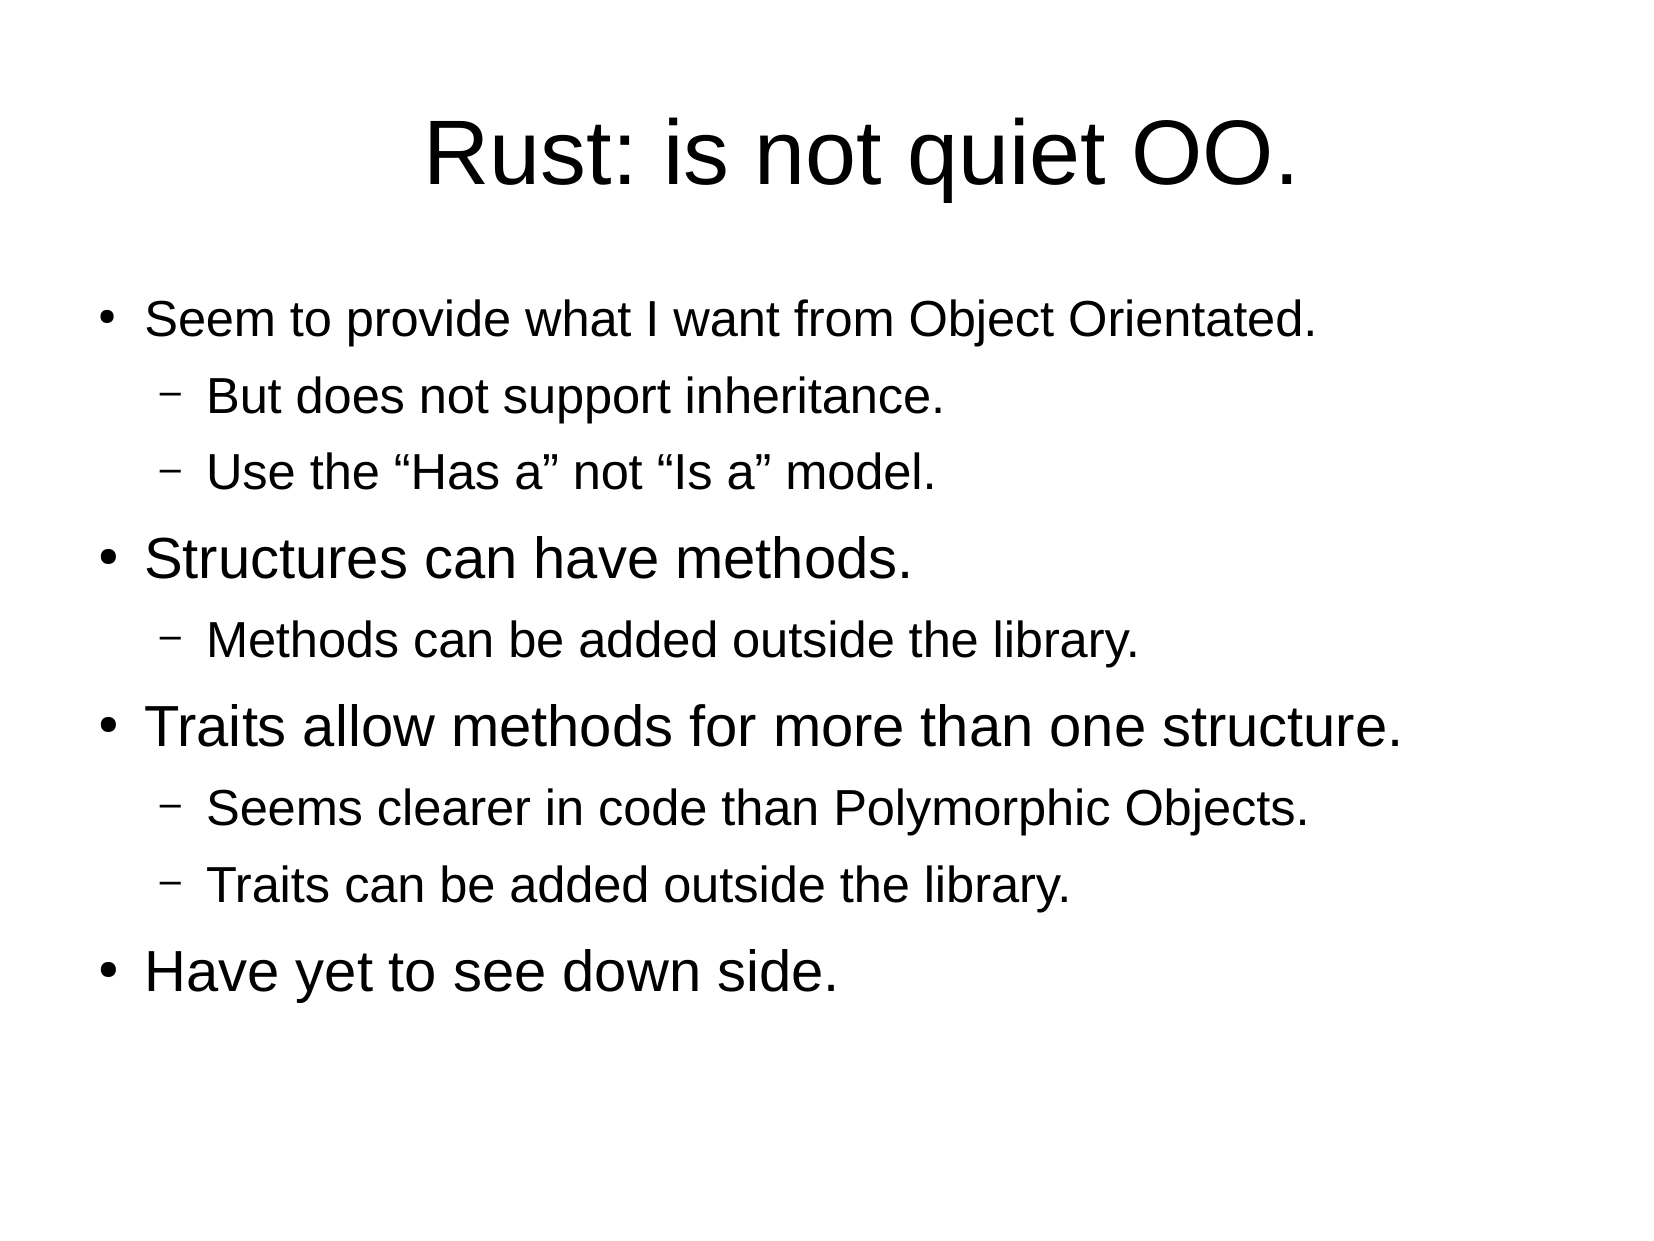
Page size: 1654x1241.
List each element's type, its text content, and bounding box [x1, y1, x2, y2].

list Seem to provide what I want from Object Orientated. But does not support inheritance. Use the “Has a” not “Is a” model. Structures can have methods. Methods can be added outside the library. Traits allow methods for more than one structure. Seems clearer in code than Polymorphic Objects. Traits can be added outside the library. Have yet to see down side. [82, 290, 1571, 1010]
title Rust: is not quiet OO. [82, 49, 1571, 257]
